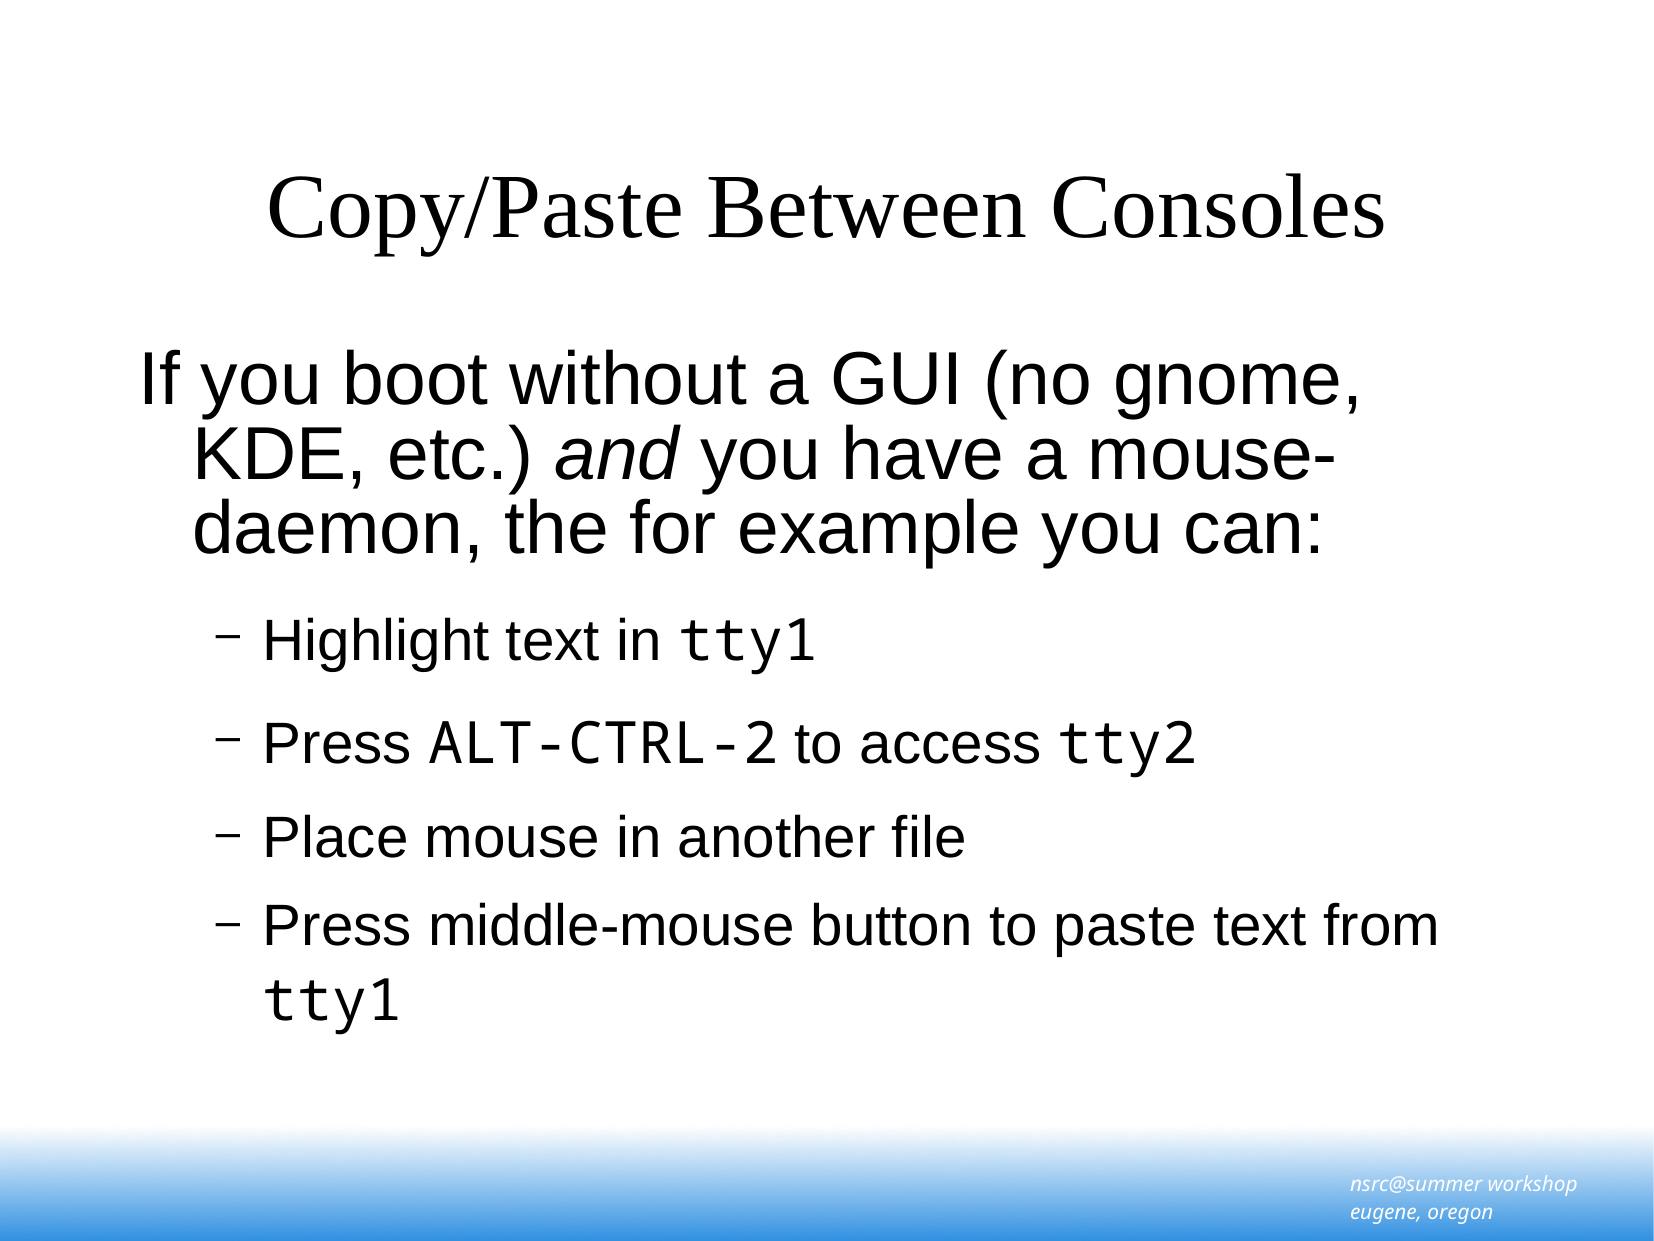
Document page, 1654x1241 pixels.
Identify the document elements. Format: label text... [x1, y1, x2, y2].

title Copy/Paste Between Consoles [121, 102, 1534, 311]
picture [0, 1124, 1654, 1241]
list If you boot without a GUI (no gnome, KDE, etc.) and you have a mouse-daemon, the for example you can: Highlight text in tty1 Press ALT-CTRL-2 to access tty2 Place mouse in another file Press middle-mouse button to paste text from tty1 [121, 344, 1534, 1135]
